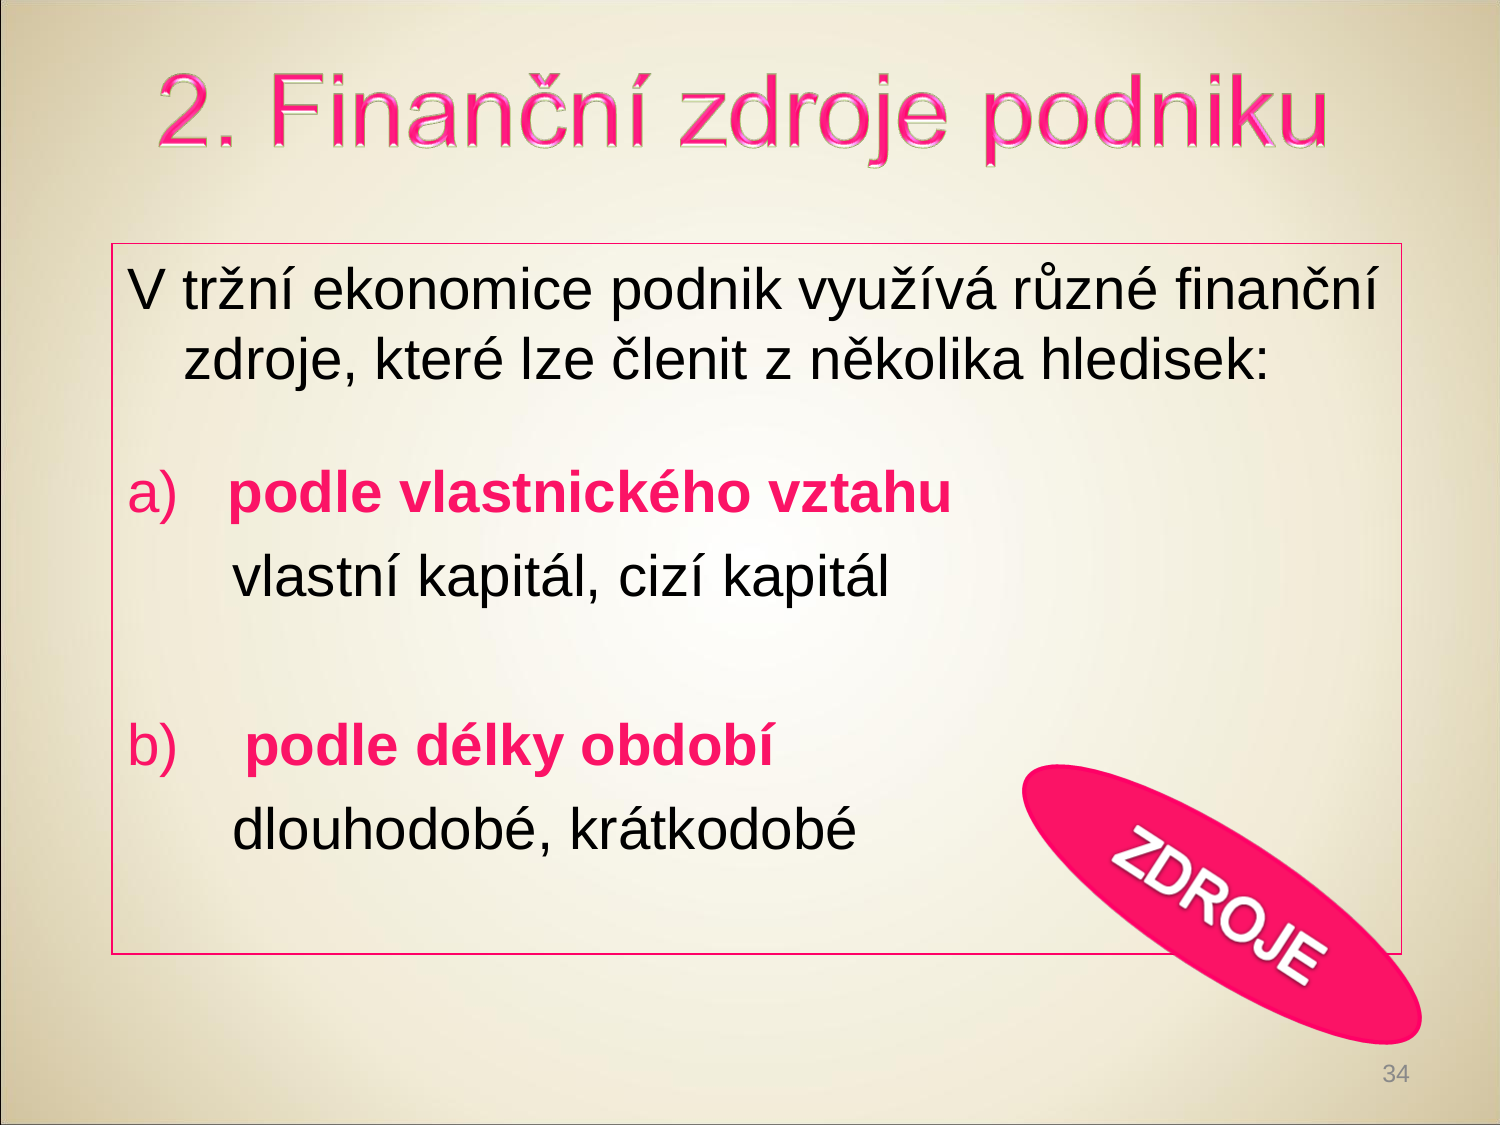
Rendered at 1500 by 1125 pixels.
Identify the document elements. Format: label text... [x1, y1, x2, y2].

picture [0, 0, 1500, 1125]
text_box <číslo> [1074, 1042, 1426, 1103]
list V tržní ekonomice podnik využívá různé finanční zdroje, které lze členit z několika hledisek: a) podle vlastnického vztahu vlastní kapitál, cizí kapitál b) podle délky období dlouhodobé, krátkodobé [112, 243, 1402, 954]
